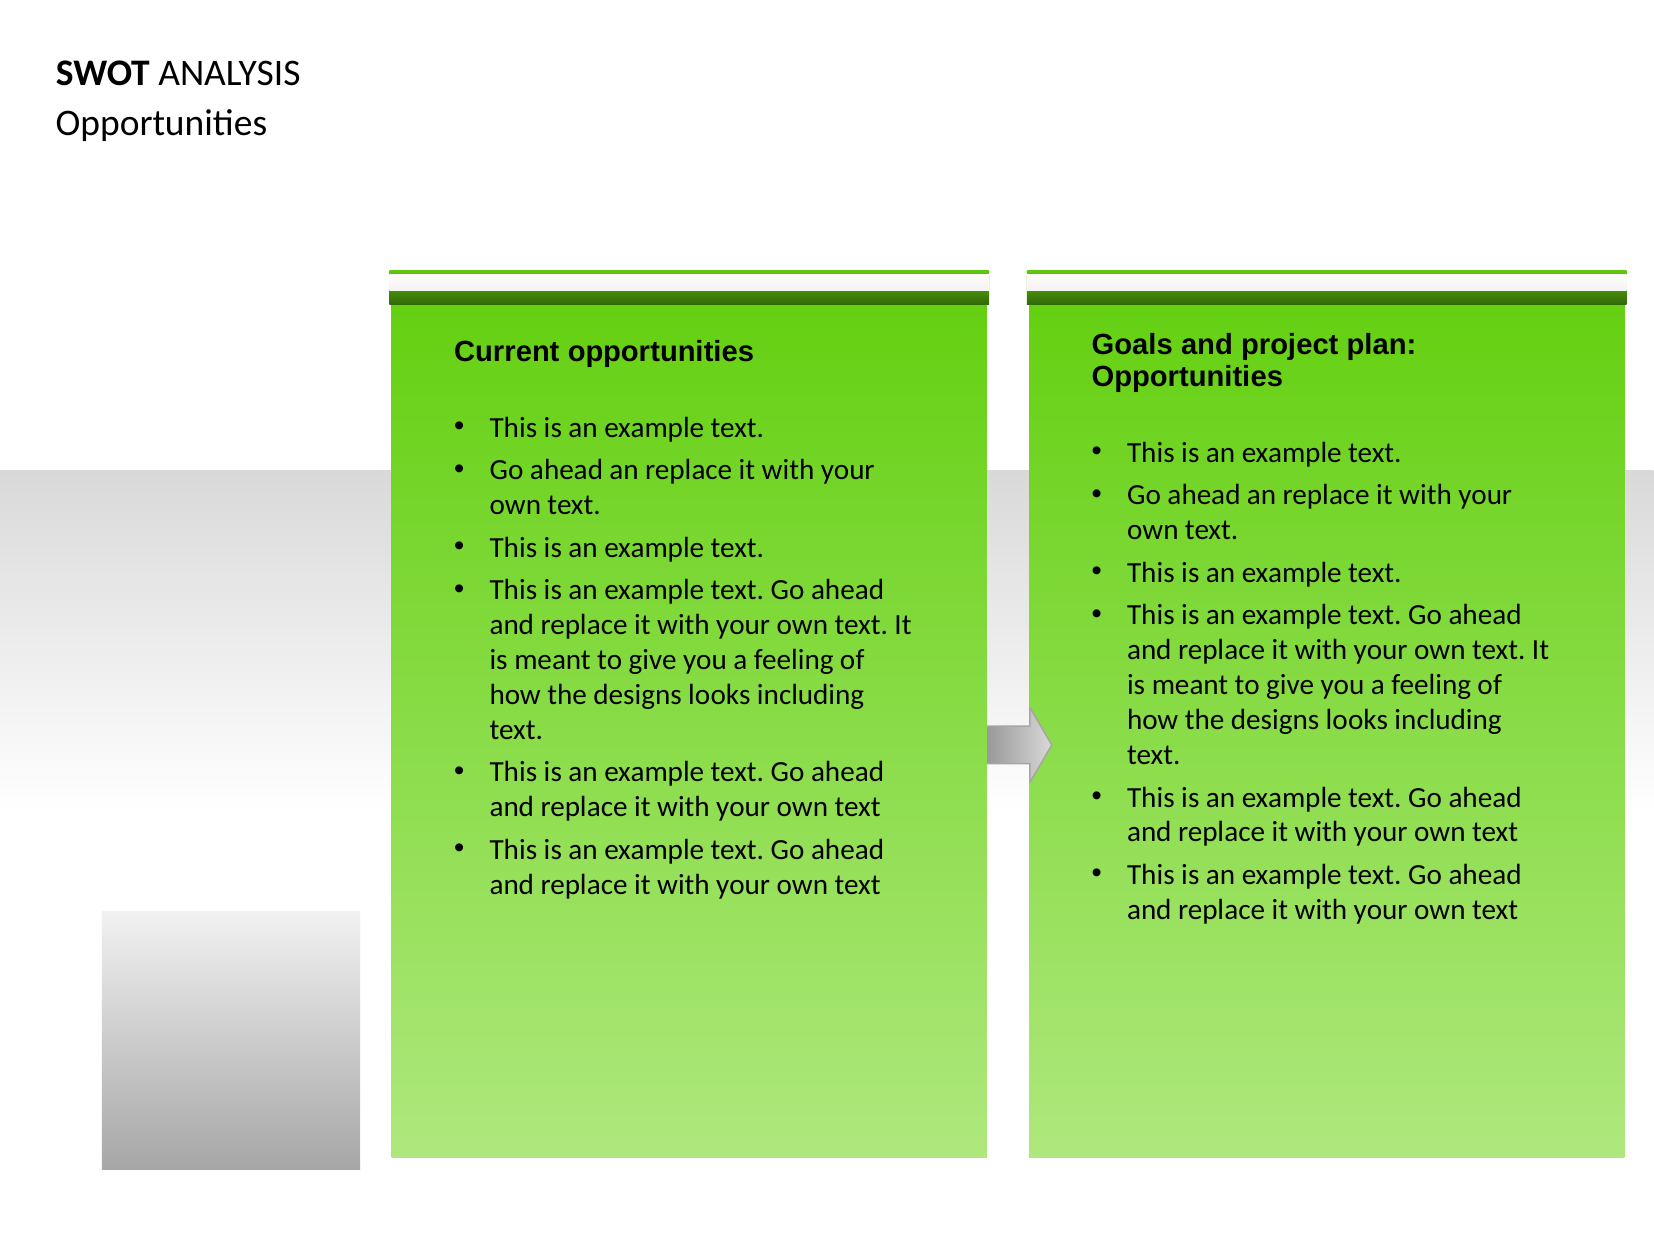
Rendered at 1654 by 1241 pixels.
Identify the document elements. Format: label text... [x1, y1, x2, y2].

text_box Current opportunities This is an example text. Go ahead an replace it with your own text. This is an example text. This is an example text. Go ahead and replace it with your own text. It is meant to give you a feeling of how the designs looks including text. This is an example text. Go ahead and replace it with your own text This is an example text. Go ahead and replace it with your own text [439, 357, 936, 908]
text_box [0, 270, 1654, 1158]
text_box Opportunities [40, 95, 283, 152]
text_box [101, 911, 361, 1170]
text_box Goals and project plan: Opportunities This is an example text. Go ahead an replace it with your own text. This is an example text. This is an example text. Go ahead and replace it with your own text. It is meant to give you a feeling of how the designs looks including text. This is an example text. Go ahead and replace it with your own text This is an example text. Go ahead and replace it with your own text [1076, 357, 1574, 933]
text_box SWOT ANALYSIS [41, 44, 316, 102]
